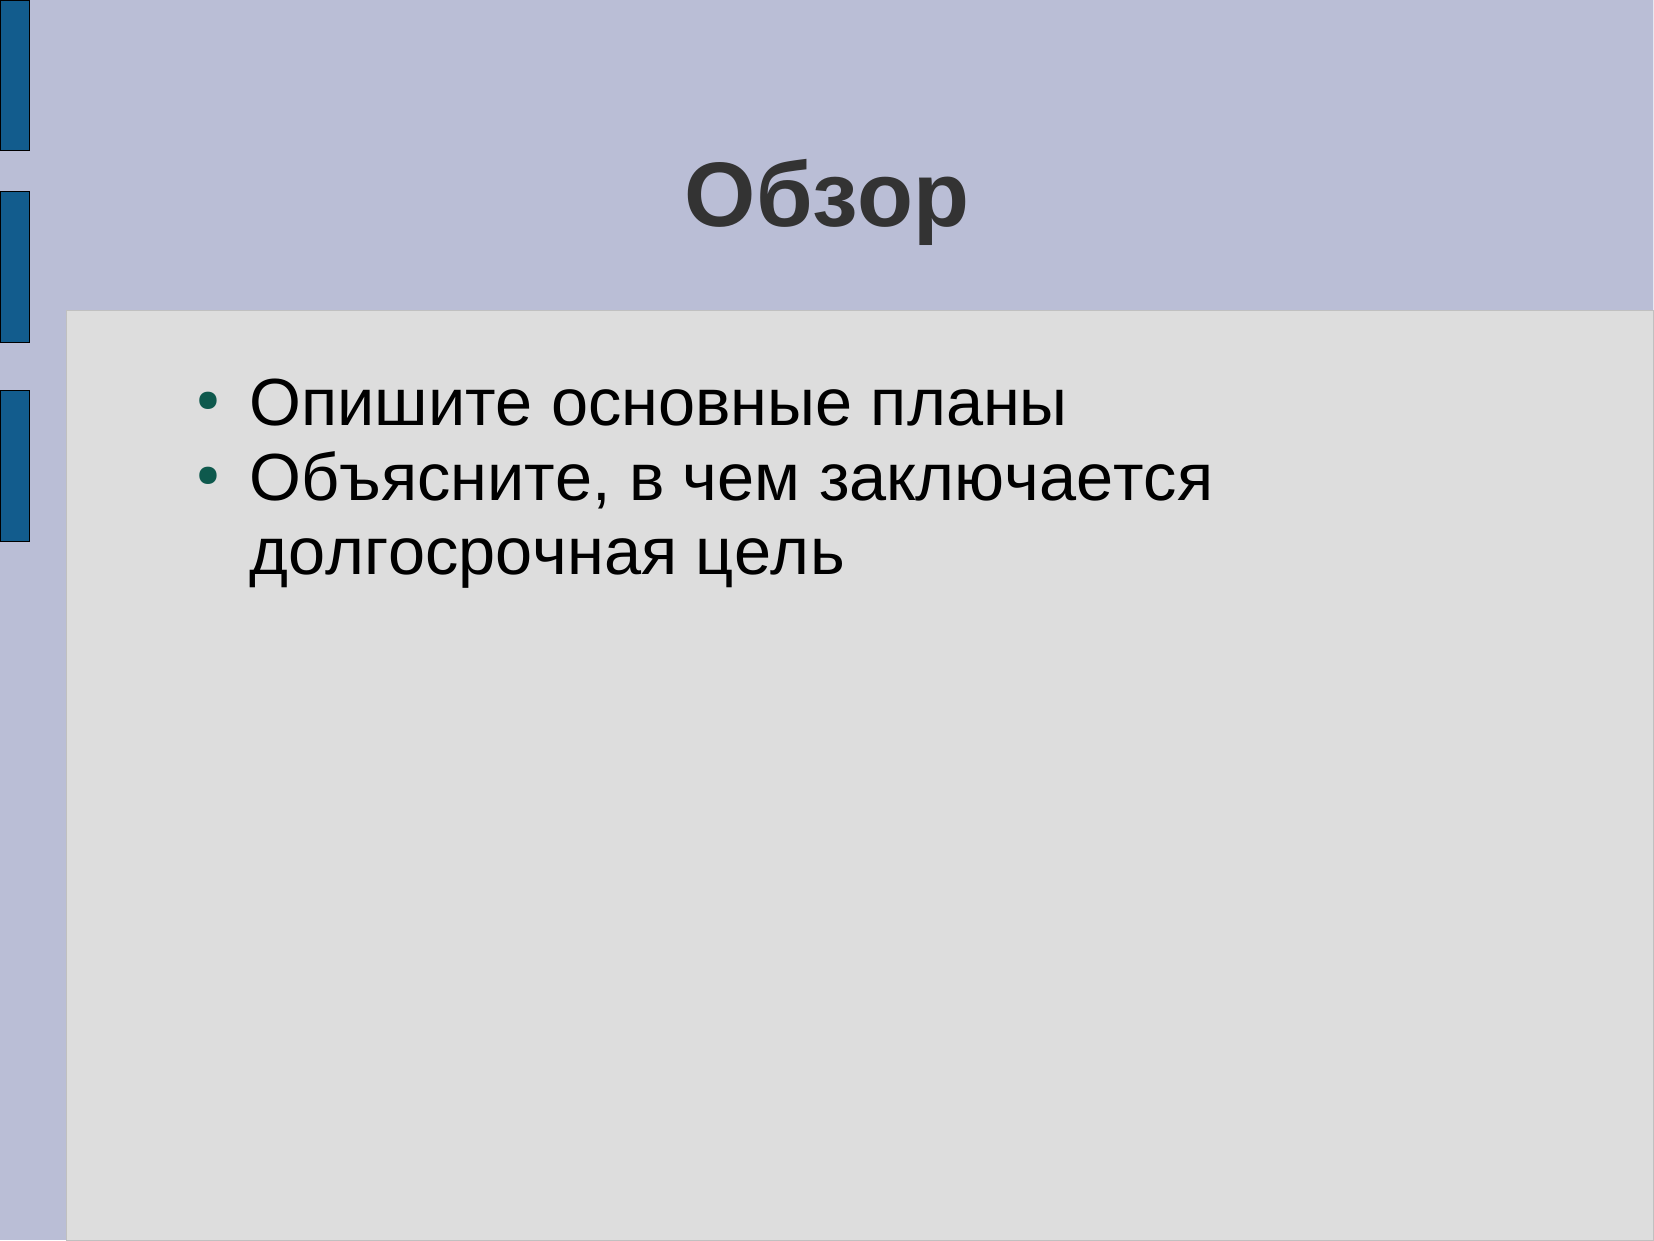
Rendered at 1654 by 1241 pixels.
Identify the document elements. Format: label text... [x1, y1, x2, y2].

title Обзор [121, 91, 1534, 299]
list Опишите основные планы Объясните, в чем заключается долгосрочная цель [178, 364, 1570, 1147]
